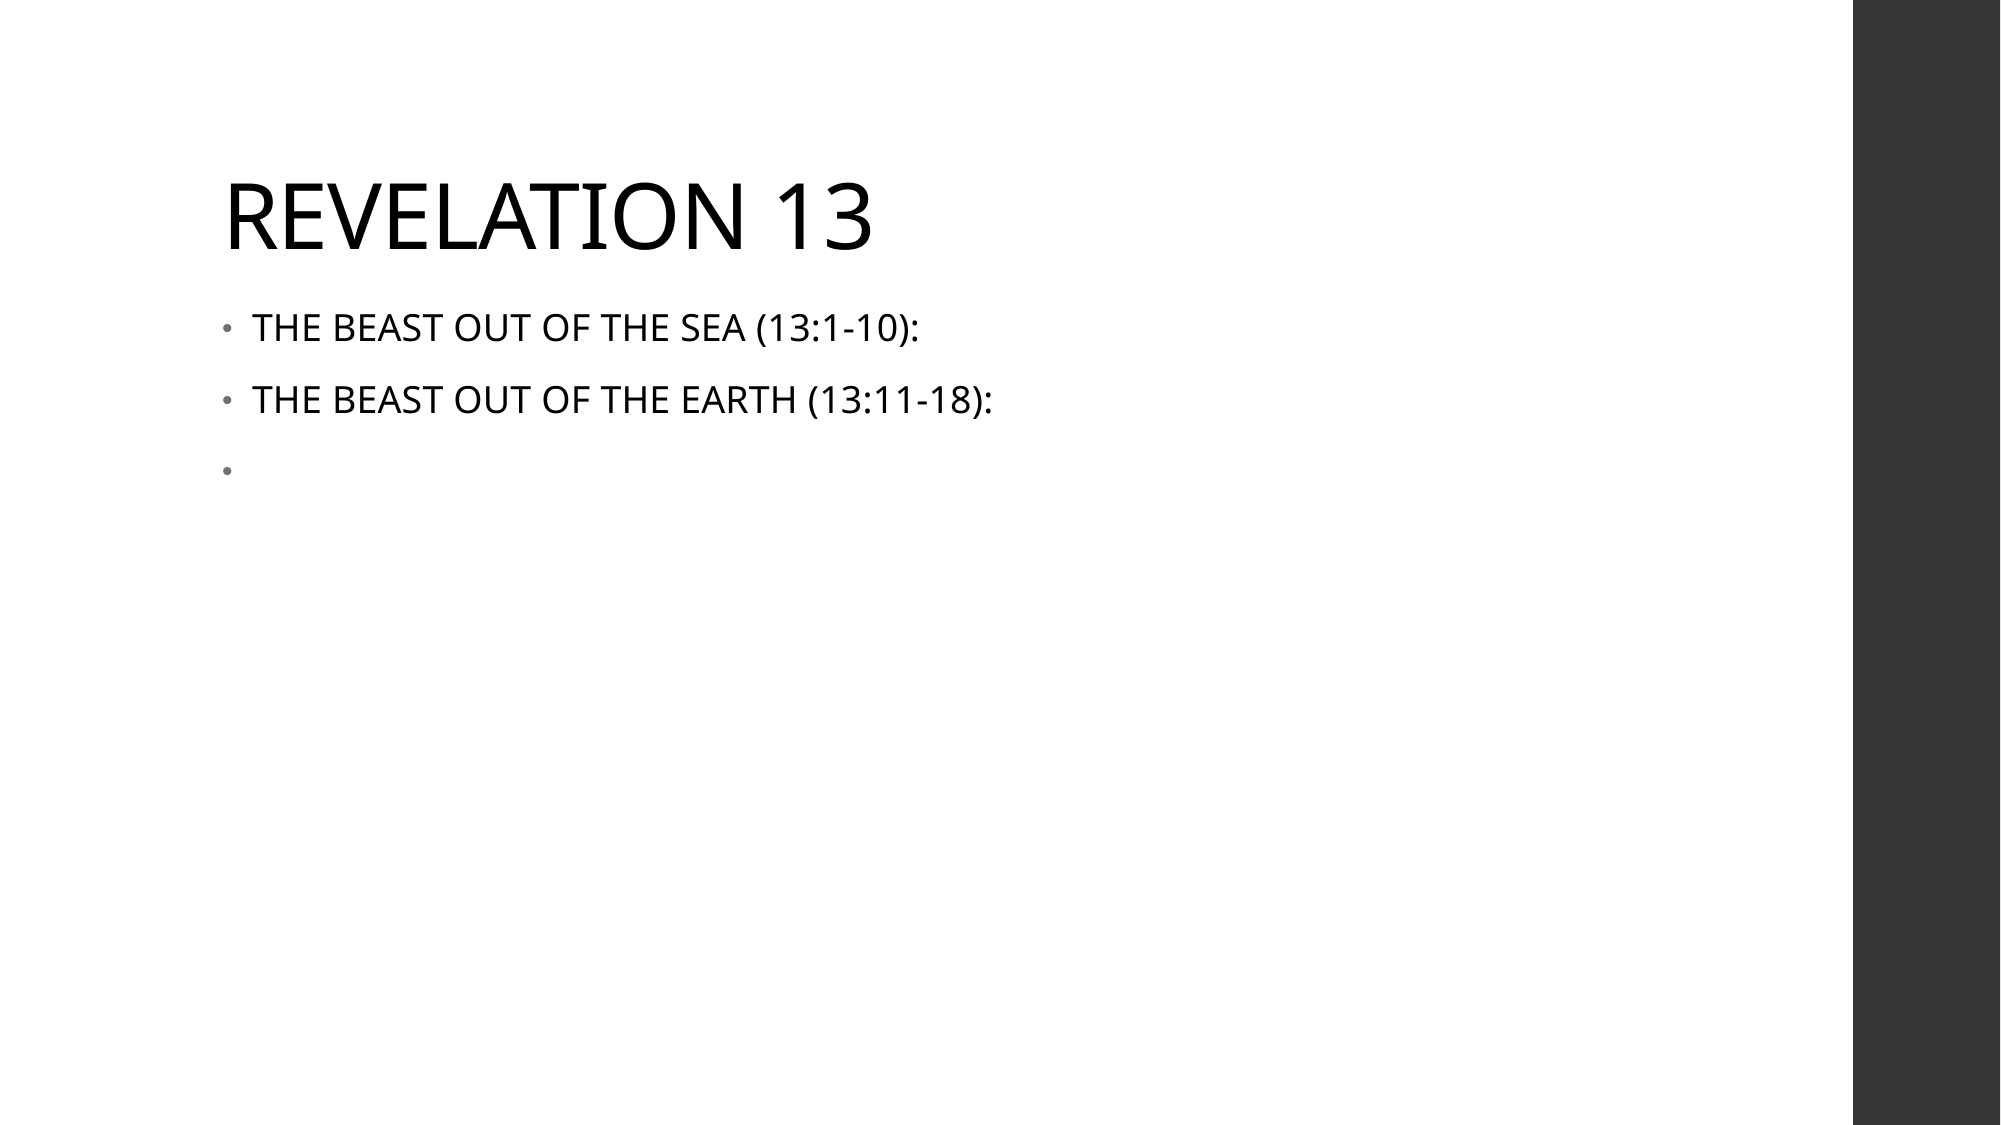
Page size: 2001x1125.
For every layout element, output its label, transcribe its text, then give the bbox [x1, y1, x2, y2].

list THE BEAST OUT OF THE SEA (13:1-10): THE BEAST OUT OF THE EARTH (13:11-18): [206, 299, 1617, 1014]
title REVELATION 13 [206, 60, 1797, 278]
